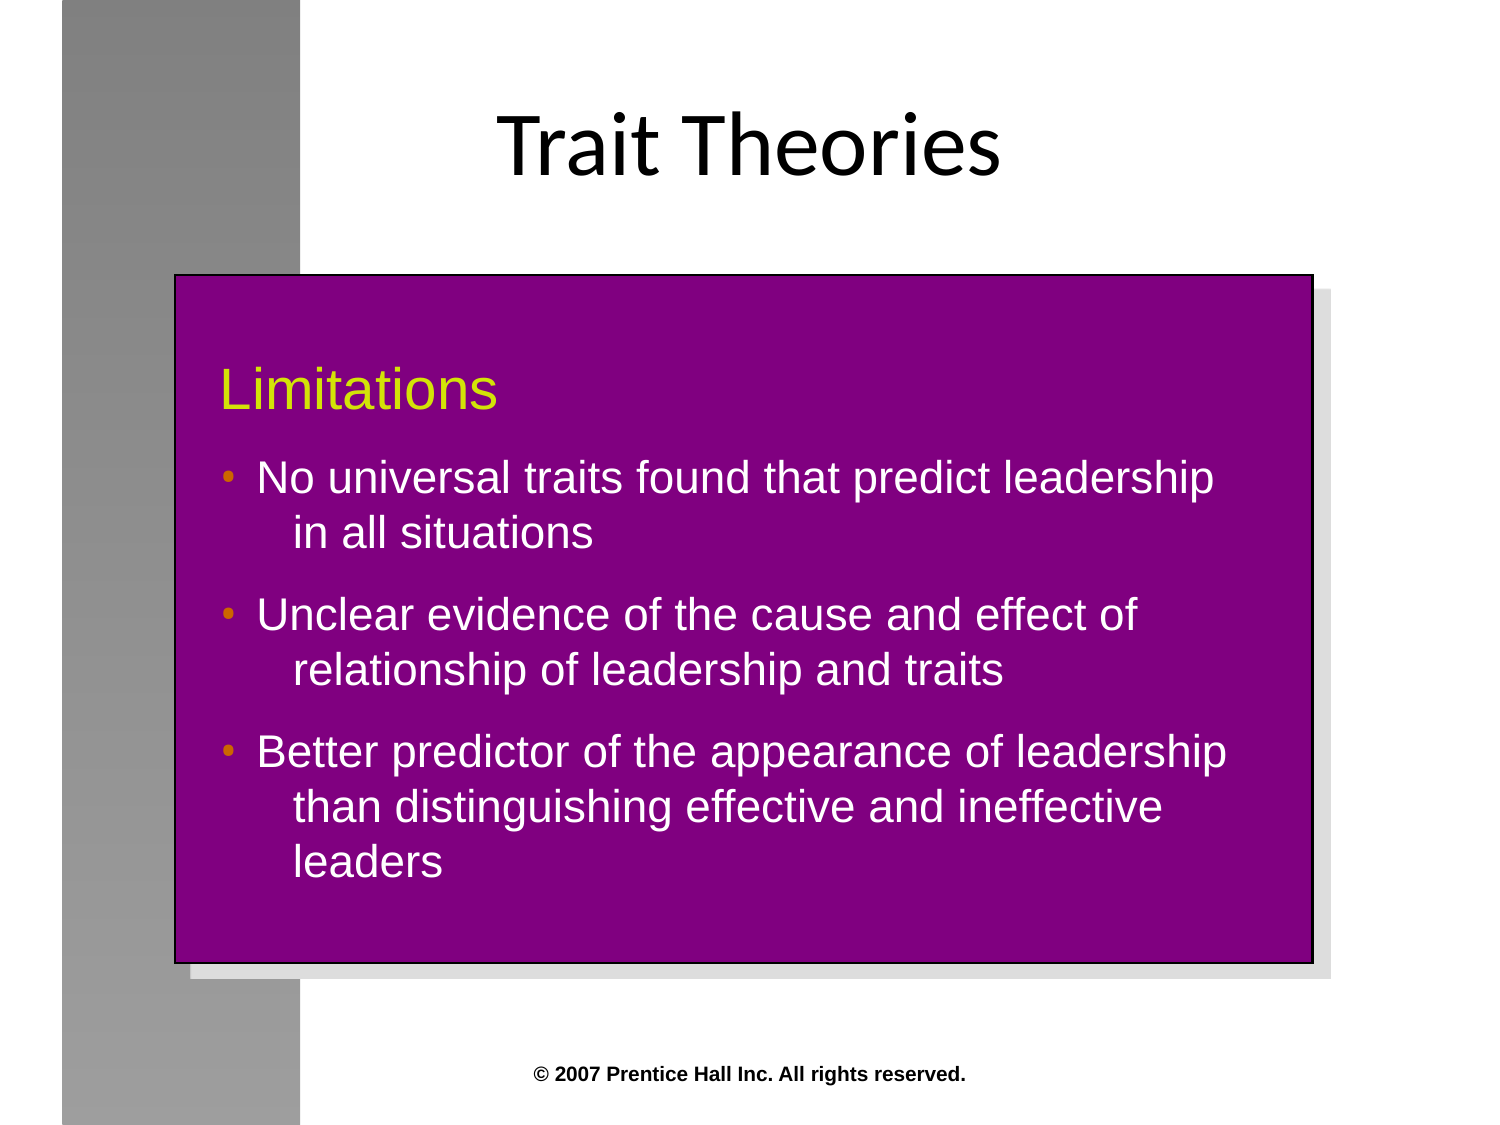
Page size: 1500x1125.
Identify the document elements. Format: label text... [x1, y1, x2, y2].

title Trait Theories [75, 45, 1426, 233]
text_box Limitations No universal traits found that predict leadership in all situations Unclear evidence of the cause and effect of relationship of leadership and traits Better predictor of the appearance of leadership than distinguishing effective and ineffective leaders [174, 275, 1313, 963]
text_box © 2007 Prentice Hall Inc. All rights reserved. [512, 1042, 988, 1103]
